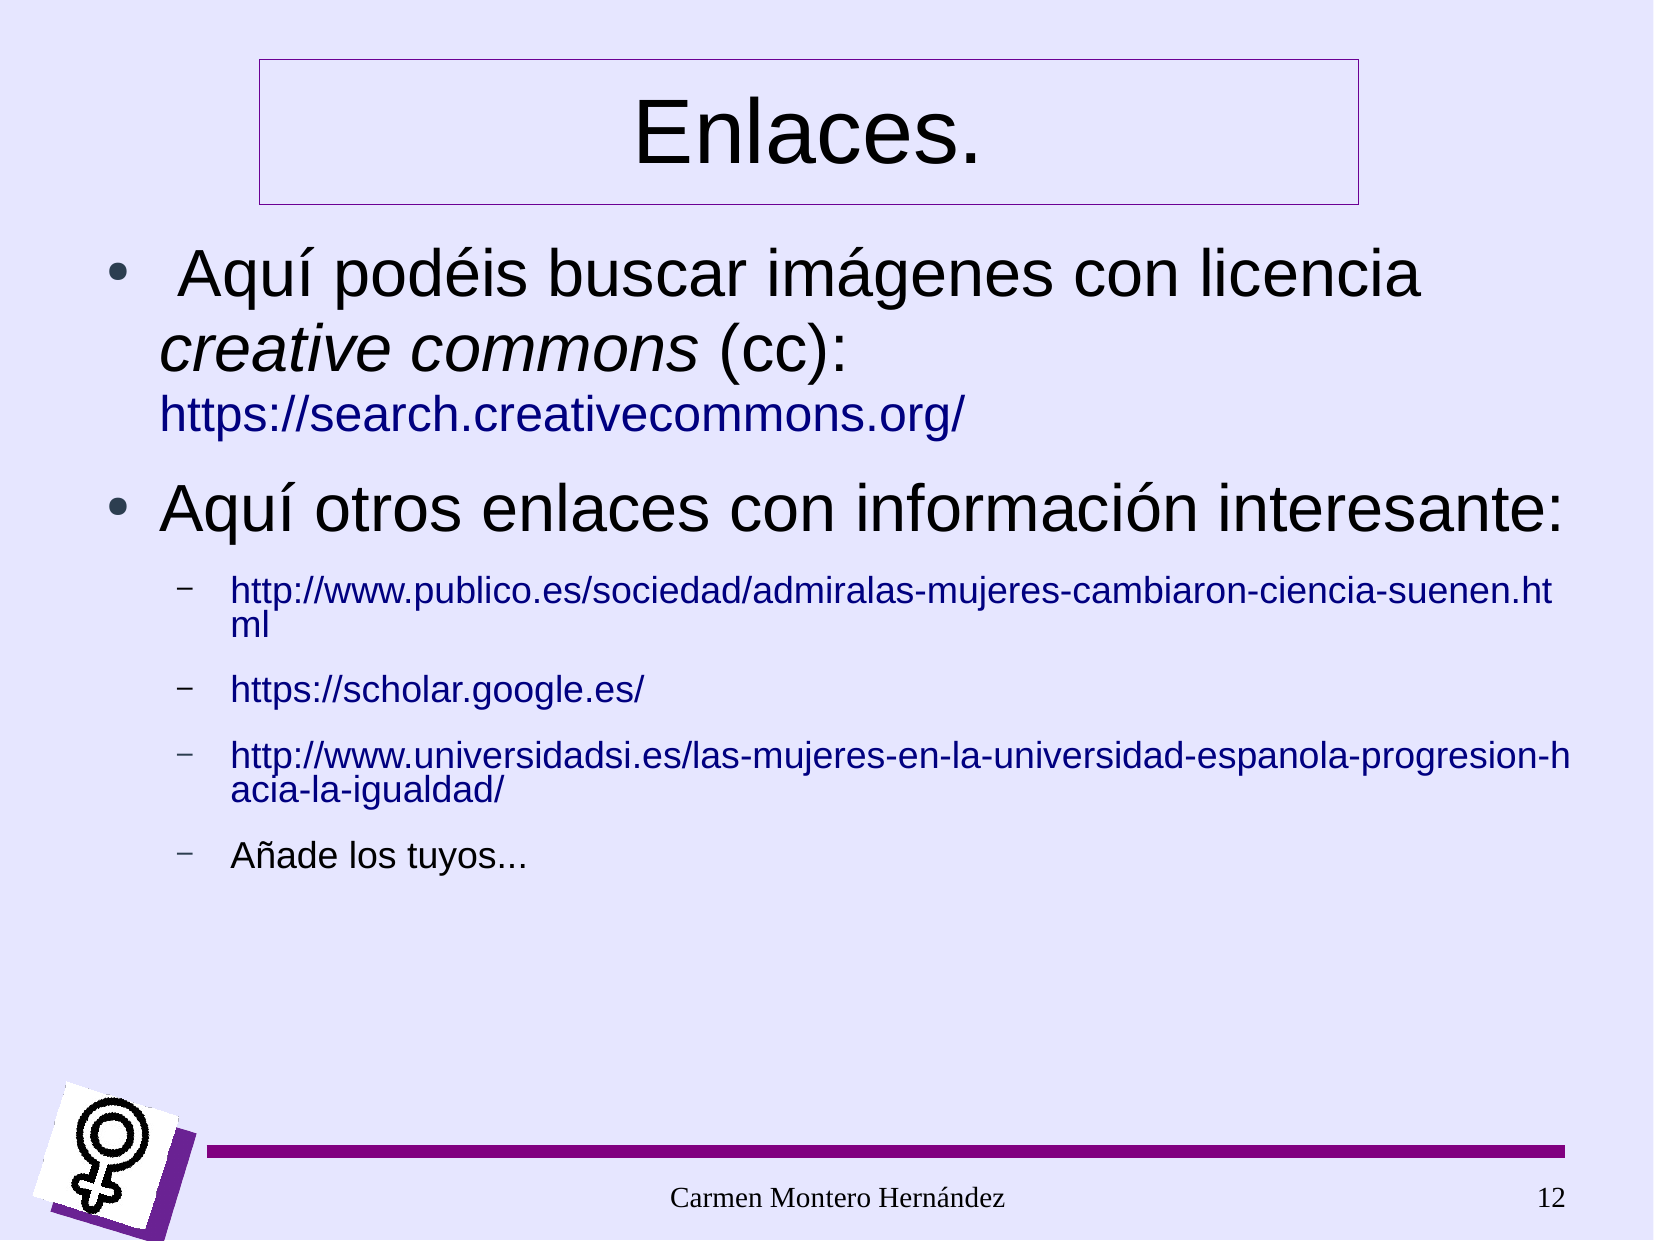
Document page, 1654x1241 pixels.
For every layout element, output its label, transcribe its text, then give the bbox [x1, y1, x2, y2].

picture [32, 1081, 179, 1229]
title Enlaces. [259, 59, 1359, 205]
list Aquí podéis buscar imágenes con licencia creative commons (cc): https://search.creativecommons.org/ Aquí otros enlaces con información interesante: http://www.publico.es/sociedad/admiralas-mujeres-cambiaron-ciencia-suenen.html https://scholar.google.es/ http://www.universidadsi.es/las-mujeres-en-la-universidad-espanola-progresion-hacia-la-igualdad/ Añade los tuyos... [88, 236, 1577, 1010]
